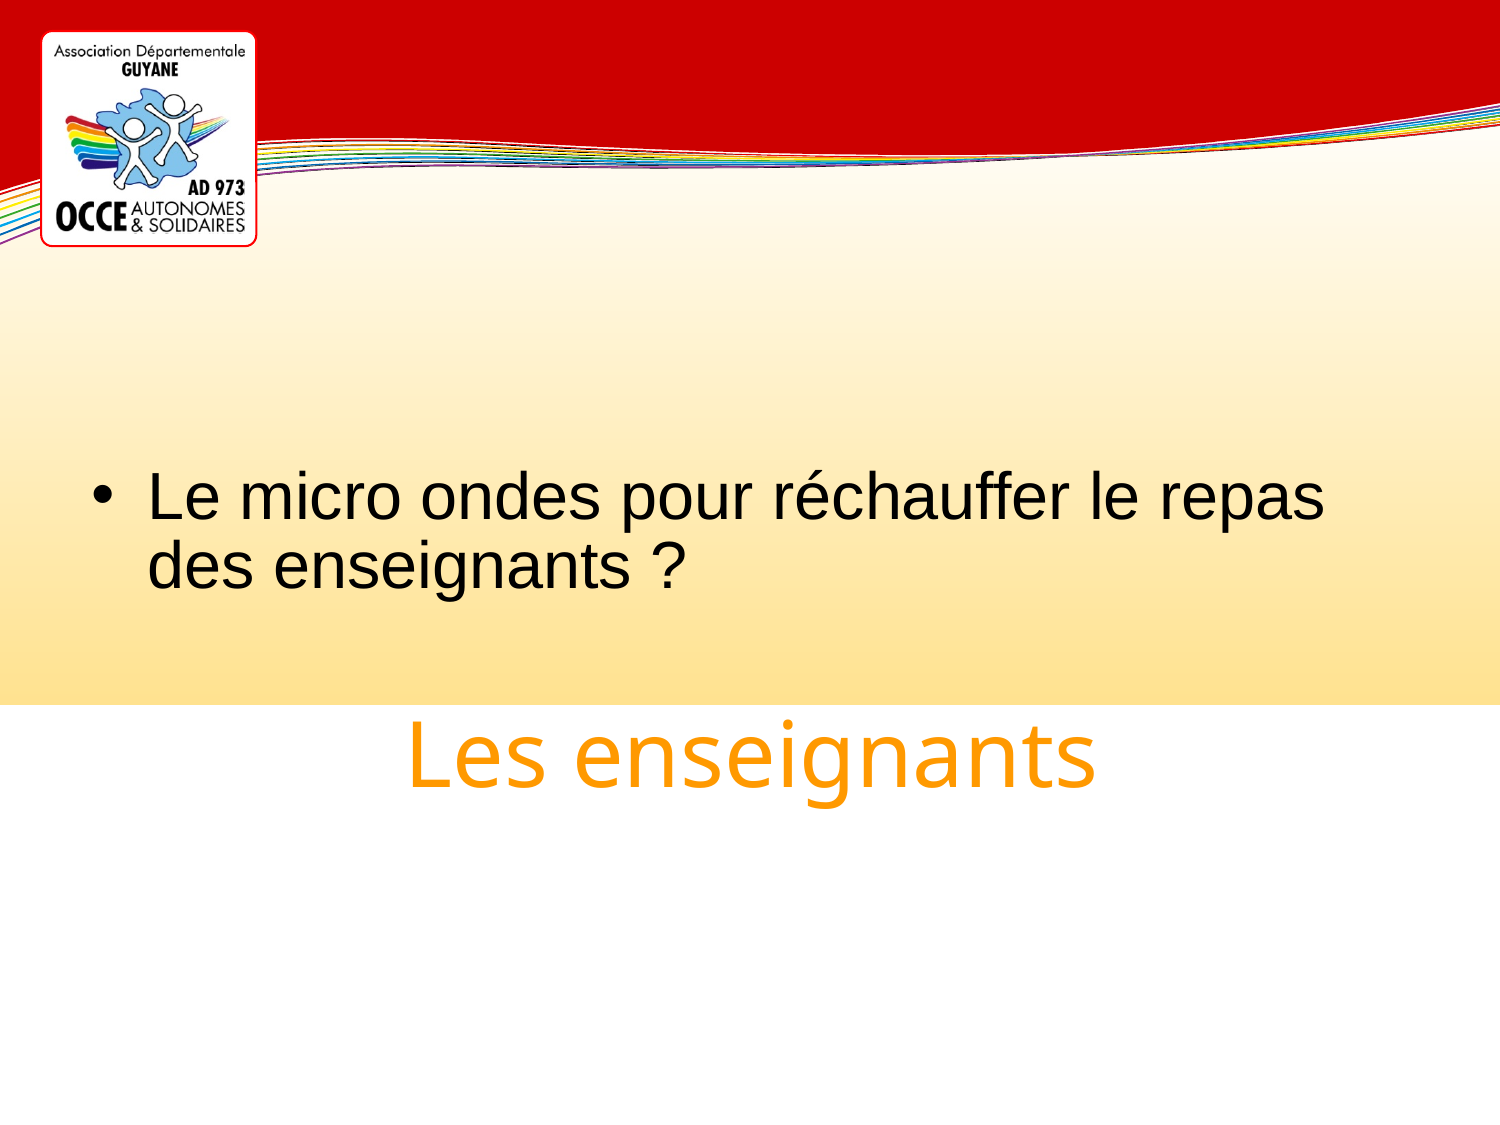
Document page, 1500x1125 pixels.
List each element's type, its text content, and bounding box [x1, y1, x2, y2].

picture [54, 44, 245, 234]
list Le micro ondes pour réchauffer le repas des enseignants ? Les enseignants [76, 456, 1427, 965]
